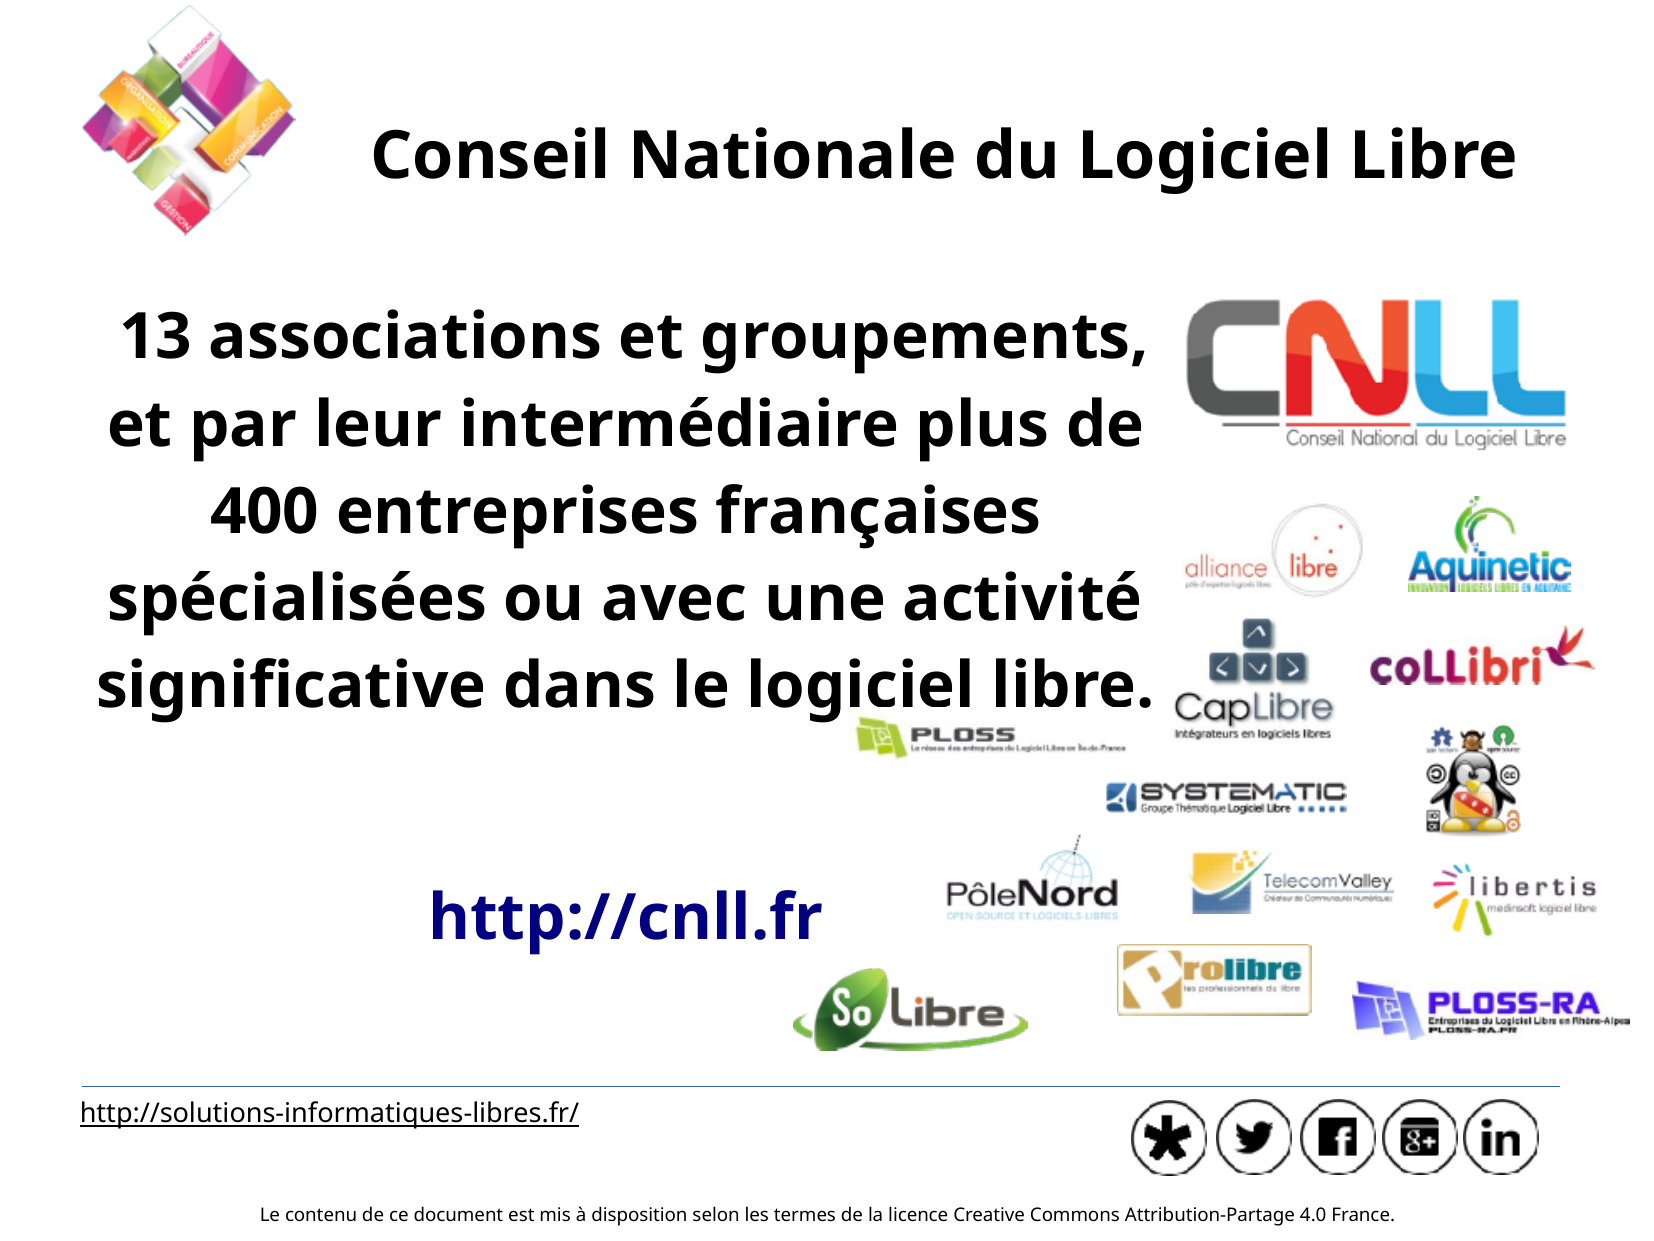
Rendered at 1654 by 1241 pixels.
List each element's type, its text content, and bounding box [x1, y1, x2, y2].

picture [944, 827, 1123, 928]
picture [1180, 290, 1571, 452]
list 13 associations et groupements, et par leur intermédiaire plus de 400 entreprises françaises spécialisées ou avec une activité significative dans le logiciel libre. http://cnll.fr [82, 290, 1170, 1010]
picture [1382, 1099, 1458, 1175]
picture [1463, 1099, 1539, 1175]
picture [1105, 779, 1347, 819]
picture [1370, 625, 1595, 686]
picture [1181, 499, 1368, 603]
picture [1161, 614, 1346, 745]
picture [1188, 850, 1394, 914]
picture [1352, 981, 1630, 1040]
picture [82, 5, 296, 236]
picture [848, 707, 1134, 768]
picture [1131, 1100, 1207, 1176]
picture [1117, 944, 1312, 1016]
picture [1405, 713, 1543, 851]
title Conseil Nationale du Logiciel Libre [318, 49, 1571, 257]
picture [1300, 1099, 1376, 1175]
picture [1216, 1099, 1292, 1175]
picture [1429, 862, 1627, 940]
picture [793, 968, 1028, 1051]
picture [1408, 496, 1571, 592]
